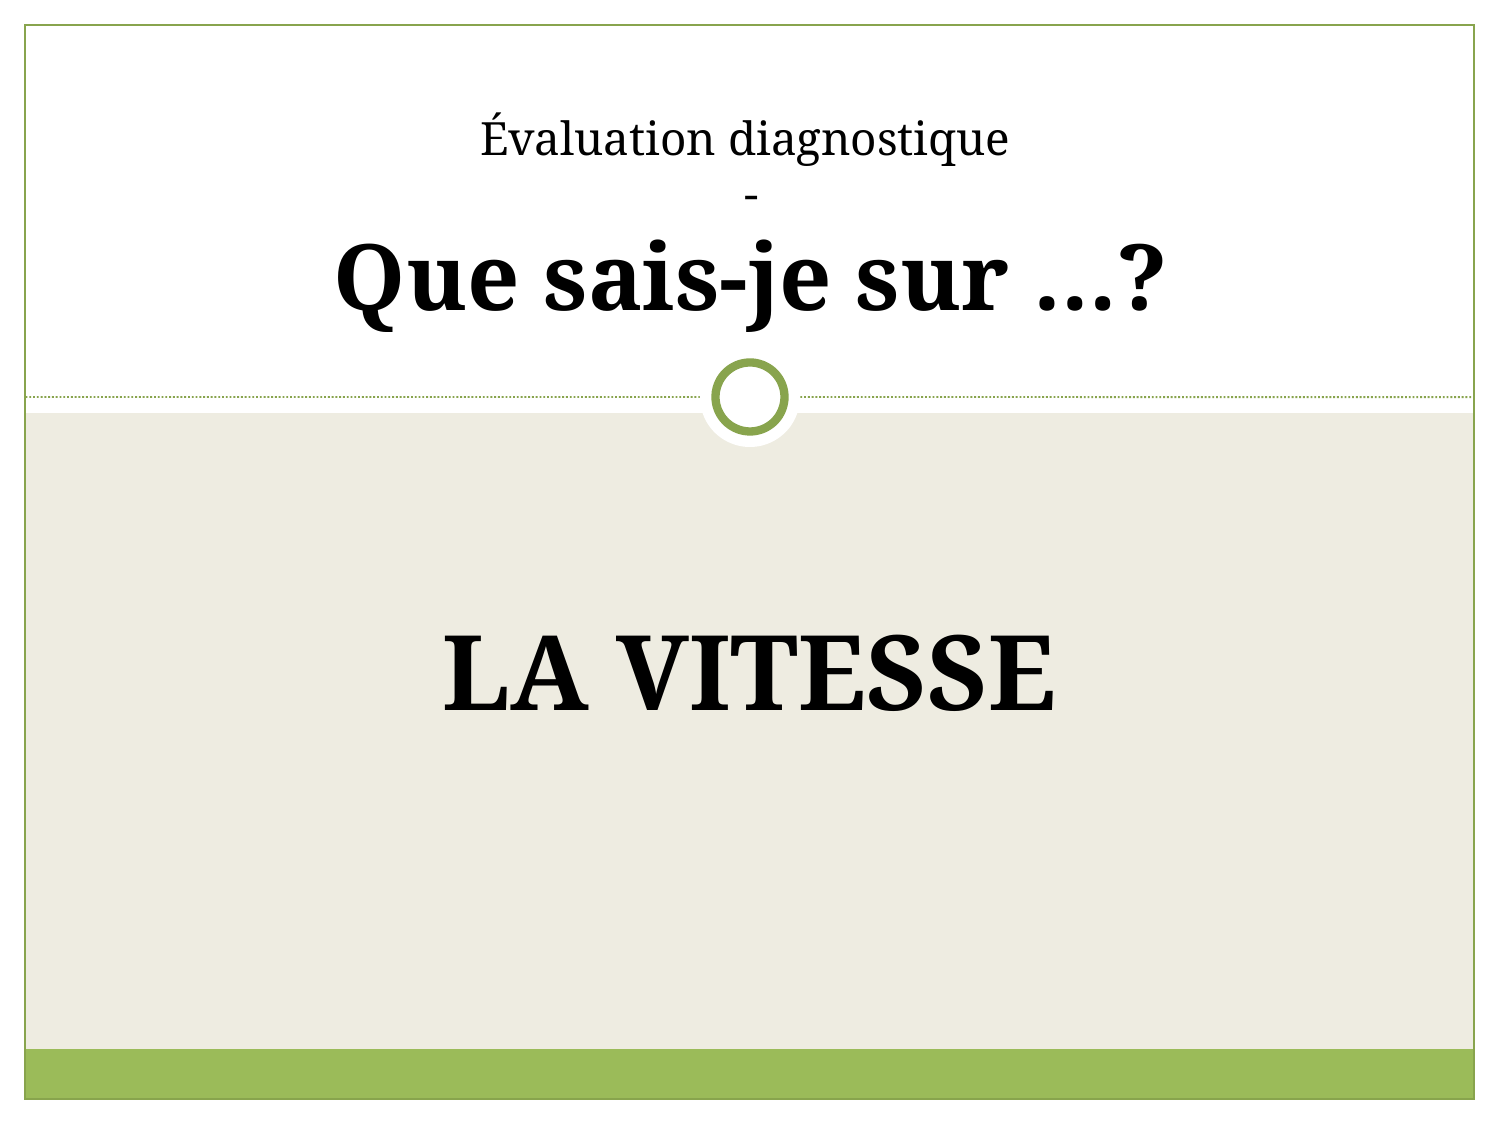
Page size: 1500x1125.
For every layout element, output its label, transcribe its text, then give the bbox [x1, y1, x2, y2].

text_box La vitesse [428, 598, 1072, 738]
text_box Évaluation diagnostique - Que sais-je sur …? [306, 101, 1197, 340]
